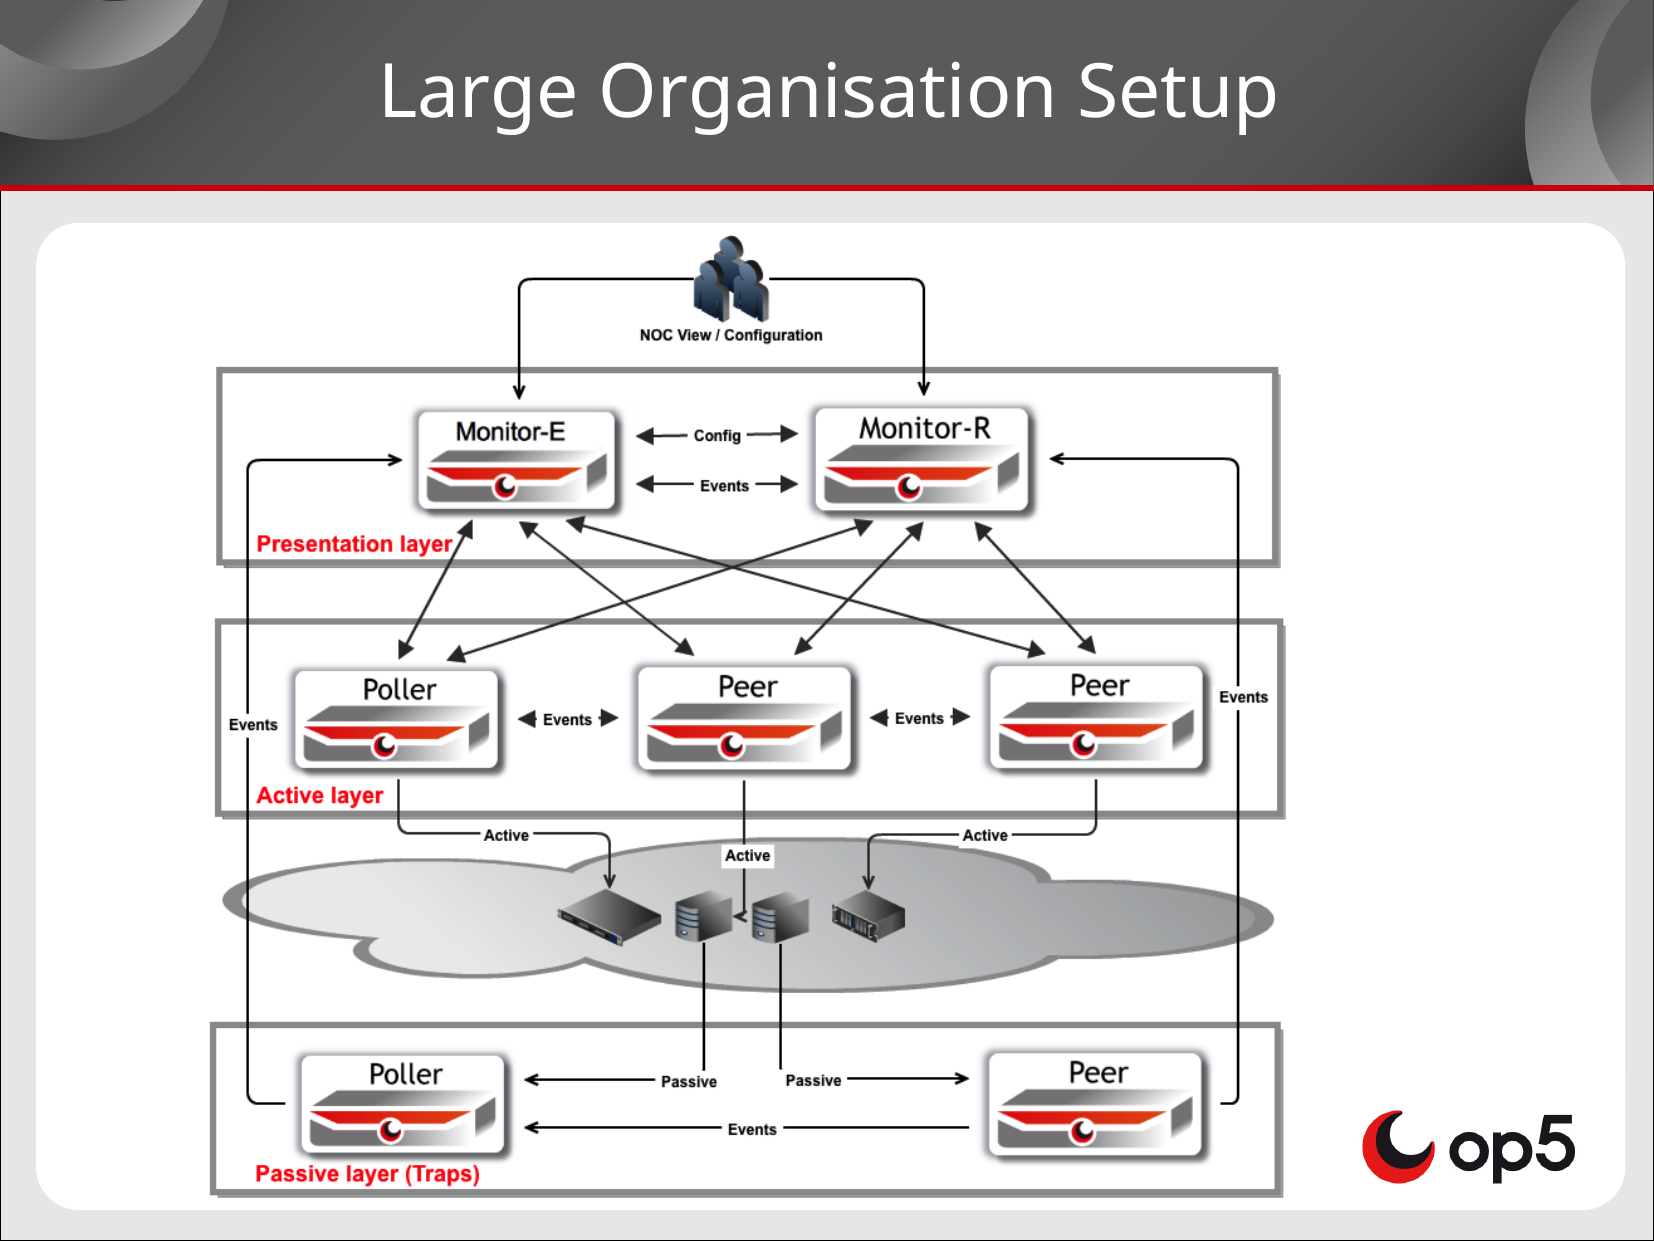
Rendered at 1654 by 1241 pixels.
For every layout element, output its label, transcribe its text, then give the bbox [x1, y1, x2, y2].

title Large Organisation Setup [88, 7, 1571, 168]
picture [200, 225, 1291, 1208]
picture [1350, 1103, 1587, 1191]
picture [0, 0, 1654, 185]
